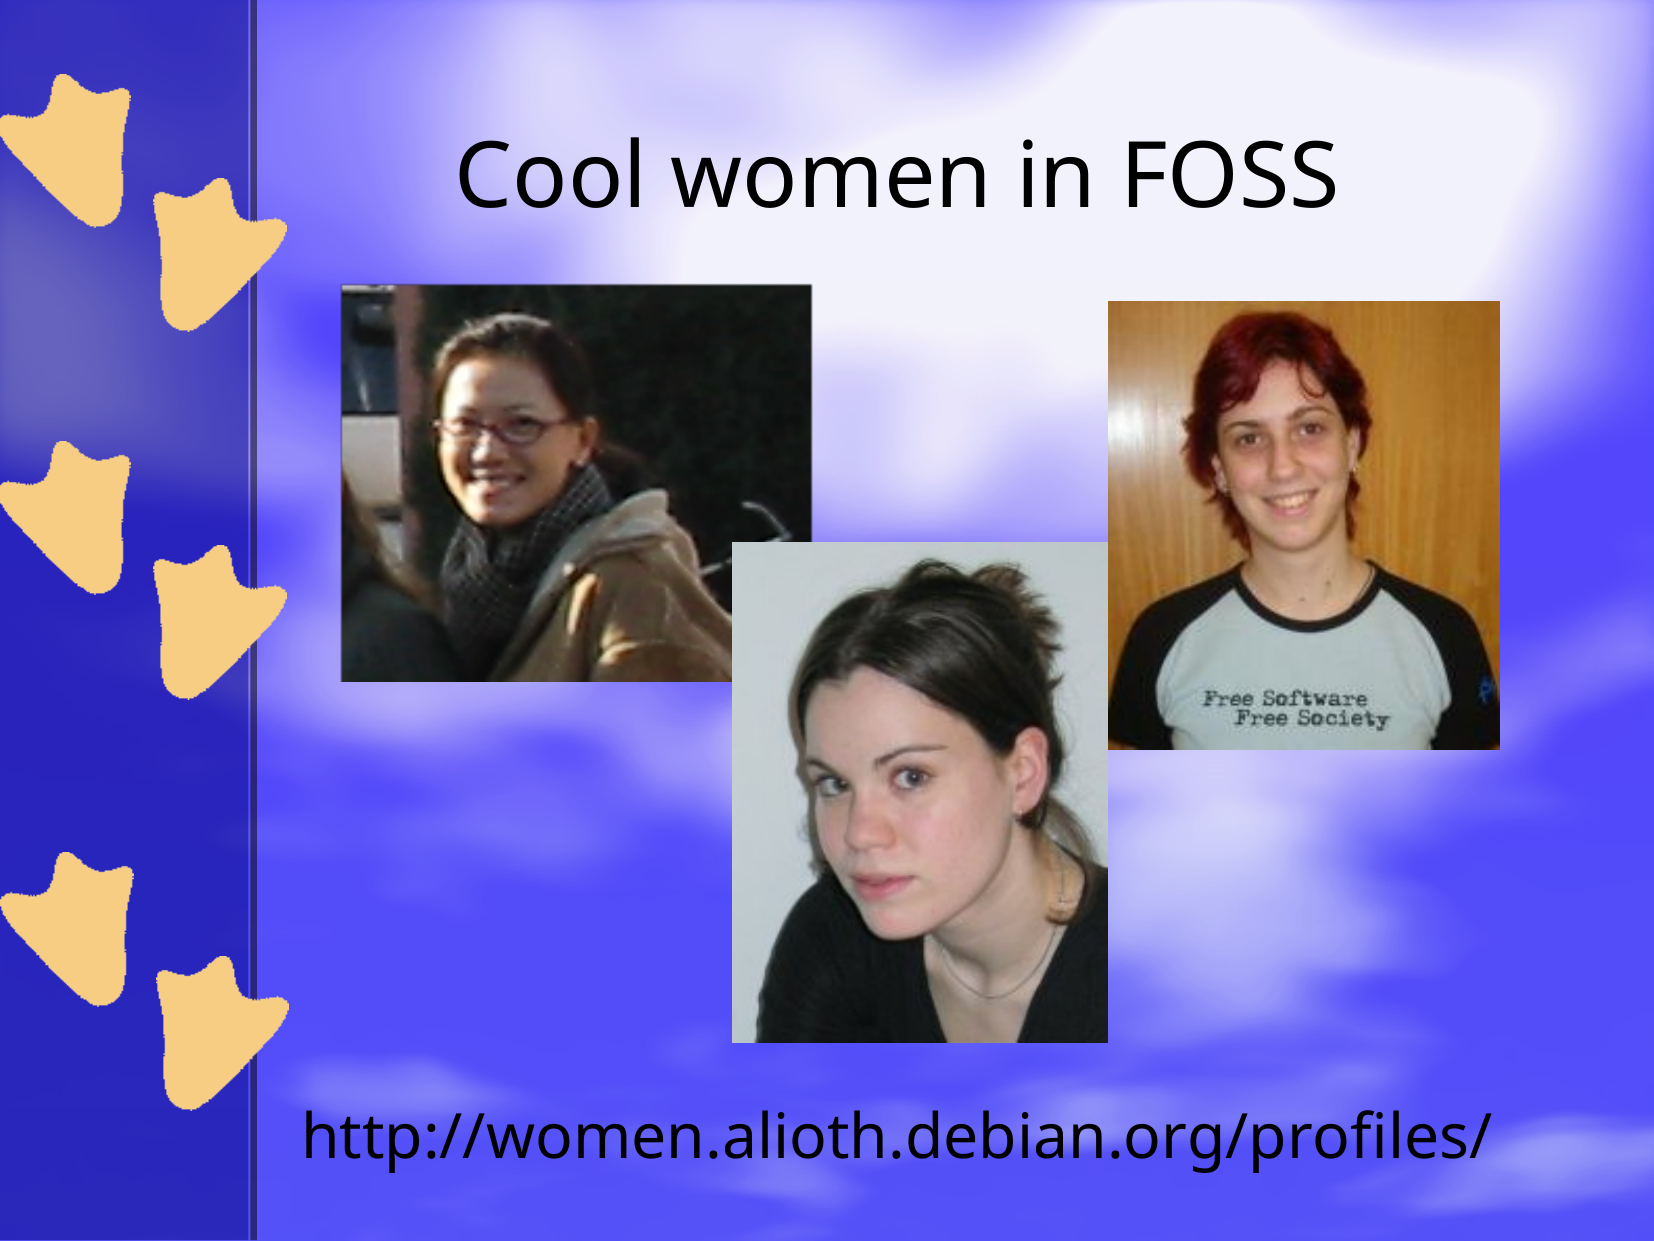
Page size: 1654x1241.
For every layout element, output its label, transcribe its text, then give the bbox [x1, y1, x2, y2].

title Cool women in FOSS [260, 68, 1535, 276]
picture [153, 178, 287, 332]
picture [0, 441, 131, 596]
picture [0, 852, 134, 1007]
picture [156, 956, 289, 1111]
title Drawn to the penguin: Socially responsible software [257, 0, 1653, 1104]
picture [334, 269, 1500, 1043]
picture [153, 545, 287, 700]
picture [0, 74, 131, 228]
text_box http://women.alioth.debian.org/profiles/ [301, 1091, 1569, 1181]
